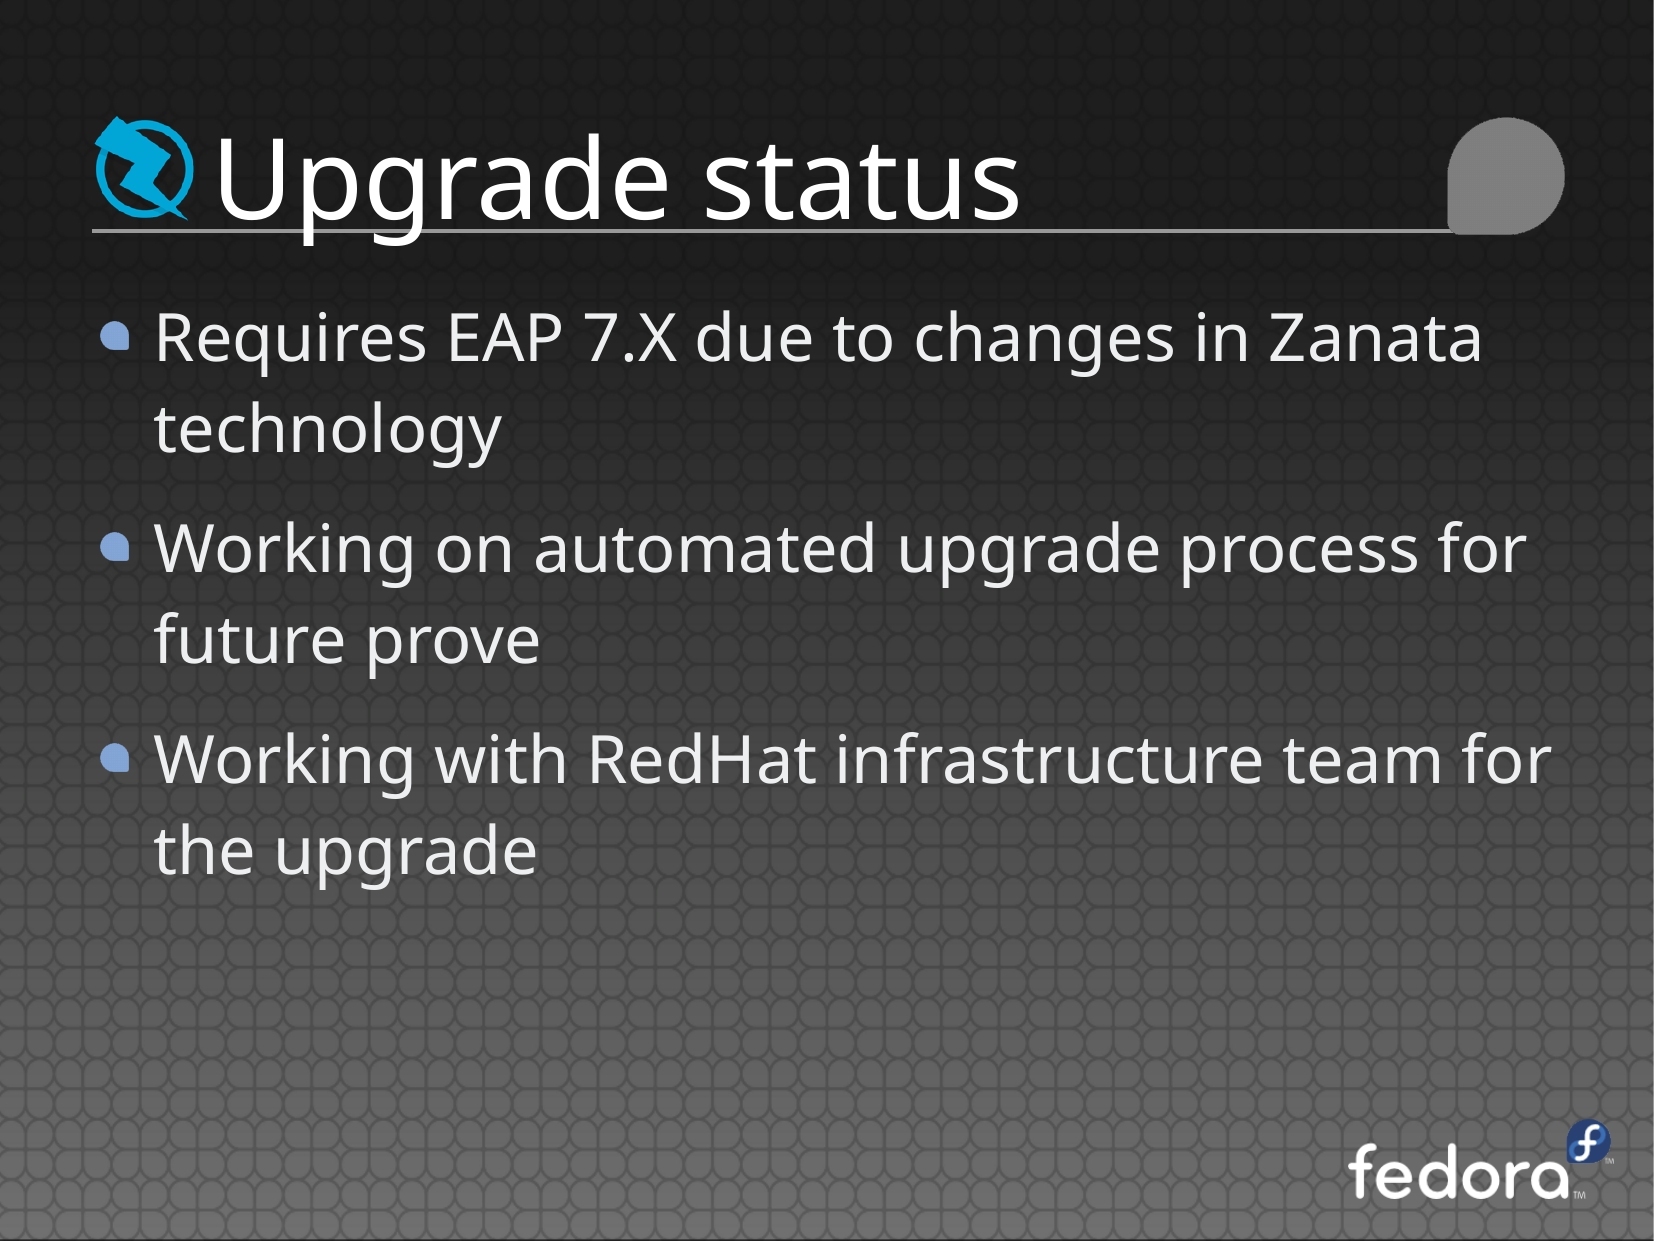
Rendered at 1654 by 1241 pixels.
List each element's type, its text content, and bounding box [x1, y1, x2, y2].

picture [0, 0, 1654, 1241]
list Requires EAP 7.X due to changes in Zanata technology Working on automated upgrade process for future prove Working with RedHat infrastructure team for the upgrade [82, 290, 1571, 1094]
title Upgrade status [94, 100, 1426, 251]
